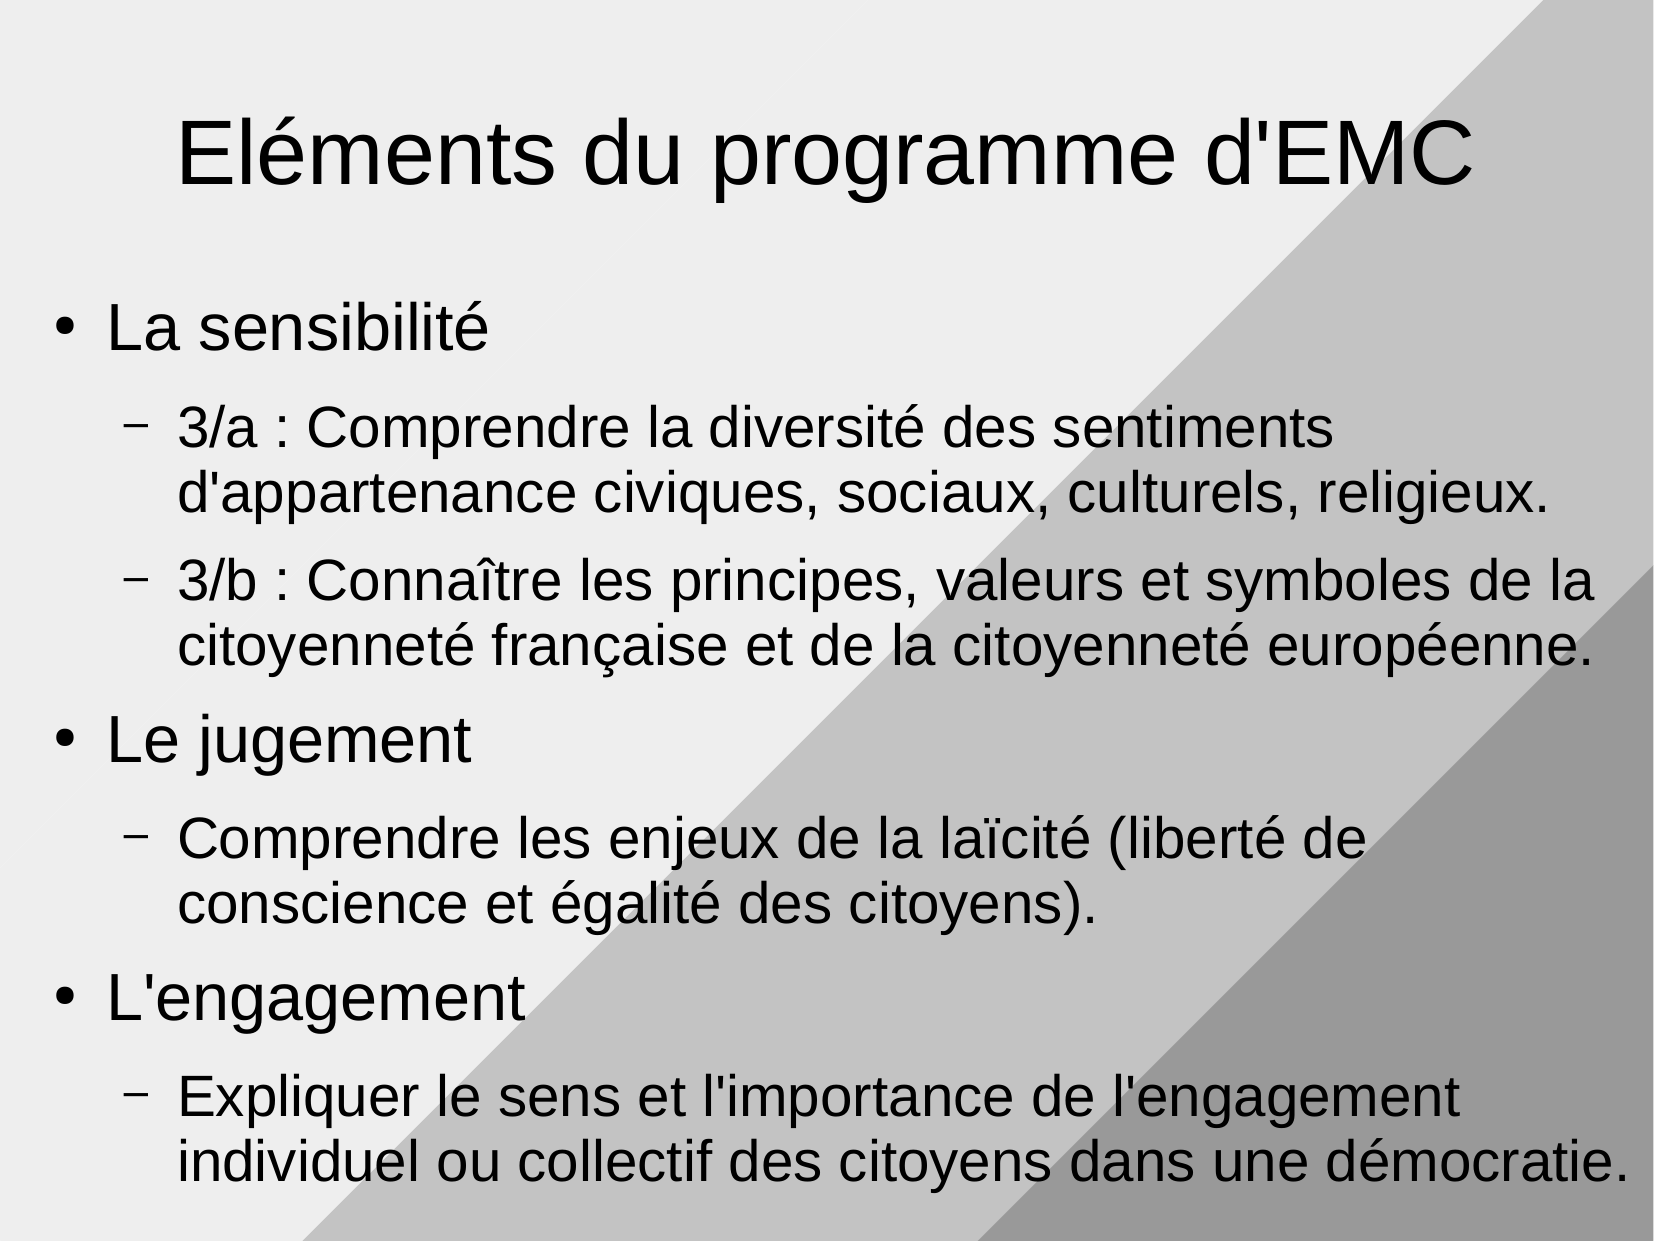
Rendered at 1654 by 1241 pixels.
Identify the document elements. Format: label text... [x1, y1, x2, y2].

title Eléments du programme d'EMC [82, 49, 1571, 257]
list La sensibilité 3/a : Comprendre la diversité des sentiments d'appartenance civiques, sociaux, culturels, religieux. 3/b : Connaître les principes, valeurs et symboles de la citoyenneté française et de la citoyenneté européenne. Le jugement Comprendre les enjeux de la laïcité (liberté de conscience et égalité des citoyens). L'engagement Expliquer le sens et l'importance de l'engagement individuel ou collectif des citoyens dans une démocratie. [35, 290, 1654, 1193]
